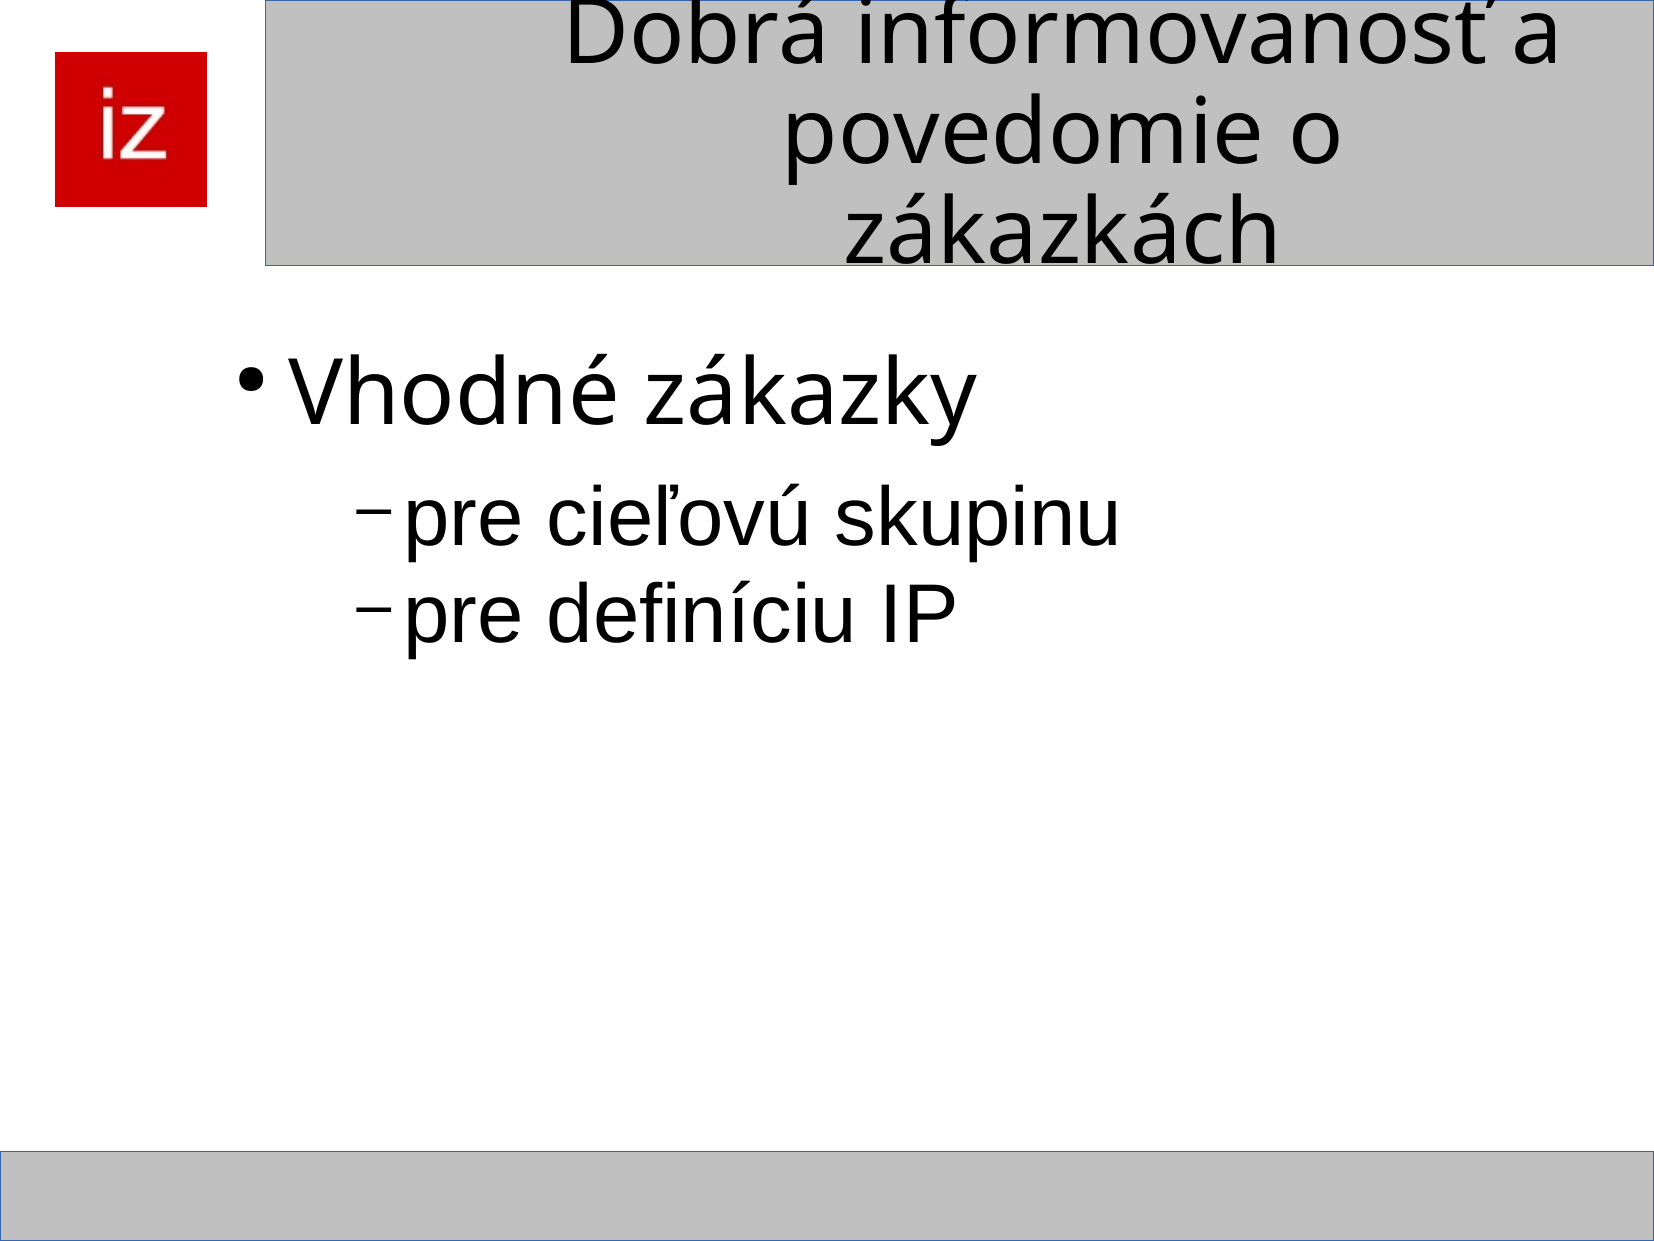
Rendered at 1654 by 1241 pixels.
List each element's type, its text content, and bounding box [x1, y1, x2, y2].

title Dobrá informovanosť a povedomie o zákazkách [561, 29, 1565, 237]
picture [55, 52, 207, 207]
list Vhodné zákazky pre cieľovú skupinu pre definíciu IP [121, 344, 1533, 1126]
